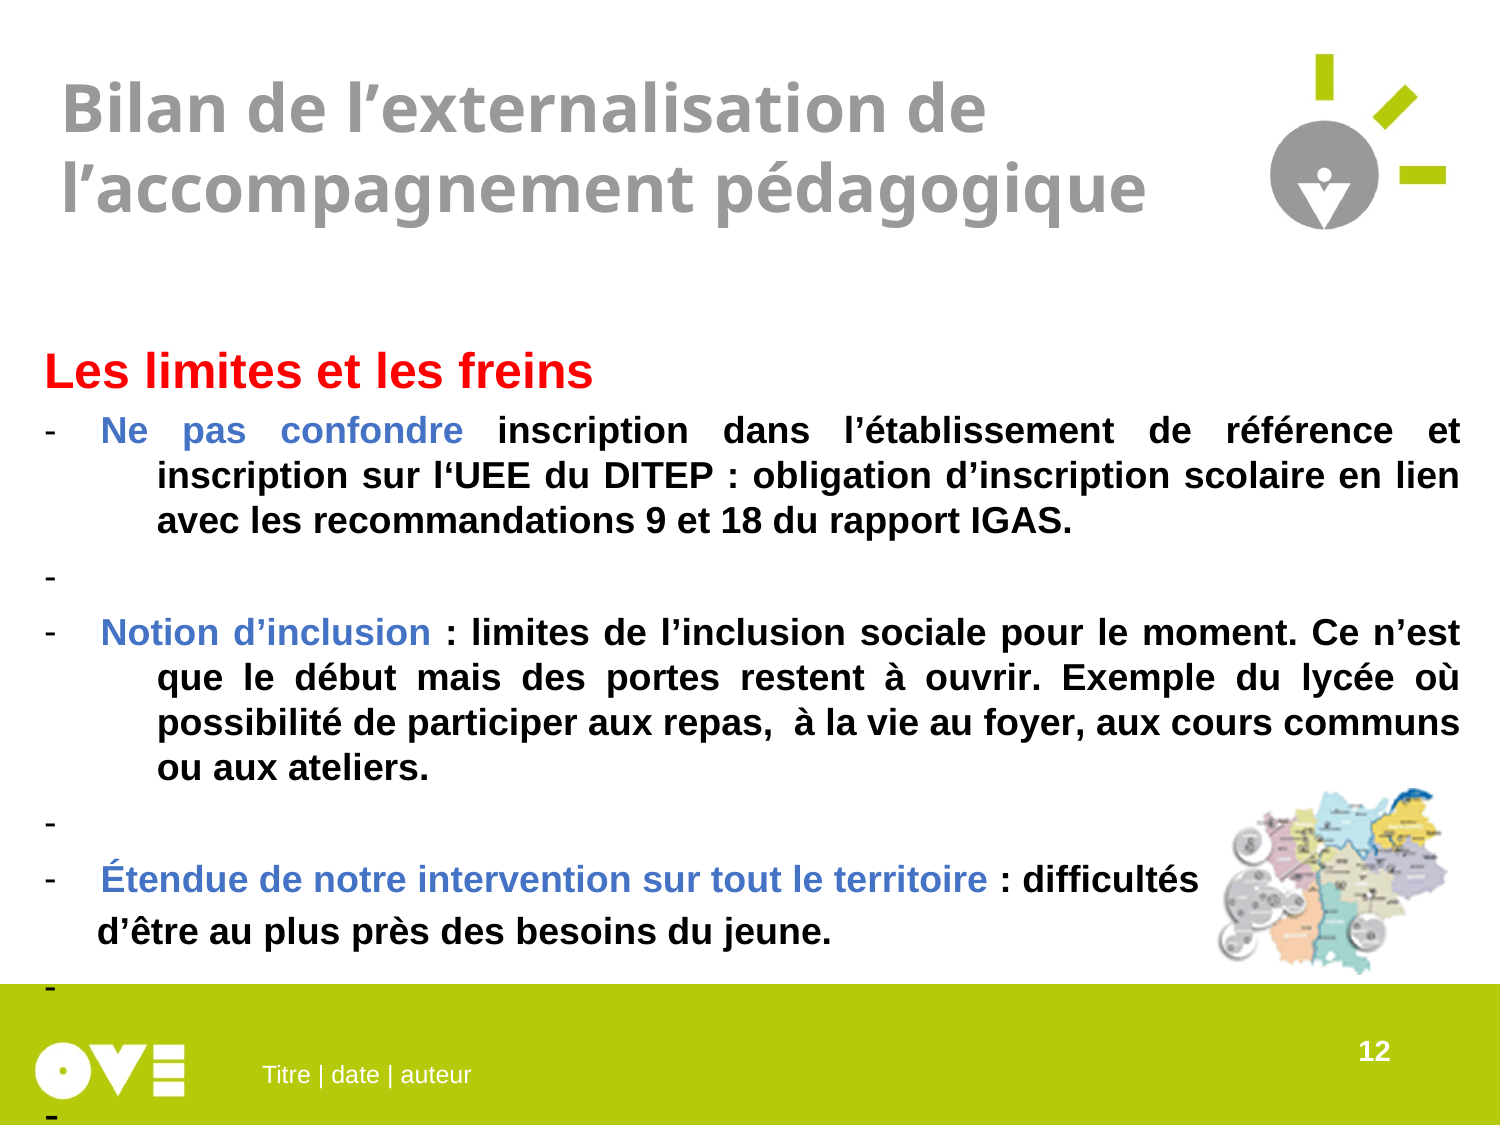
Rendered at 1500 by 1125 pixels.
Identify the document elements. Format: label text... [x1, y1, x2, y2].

text_box Bilan de l’externalisation de l’accompagnement pédagogique [45, 58, 1493, 236]
text_box Les limites et les freins Ne pas confondre inscription dans l’établissement de référence et inscription sur l‘UEE du DITEP : obligation d’inscription scolaire en lien avec les recommandations 9 et 18 du rapport IGAS. Notion d’inclusion : limites de l’inclusion sociale pour le moment. Ce n’est que le début mais des portes restent à ouvrir. Exemple du lycée où possibilité de participer aux repas, à la vie au foyer, aux cours communs ou aux ateliers. Étendue de notre intervention sur tout le territoire : difficultés d’être au plus près des besoins du jeune. [29, 300, 1477, 1125]
